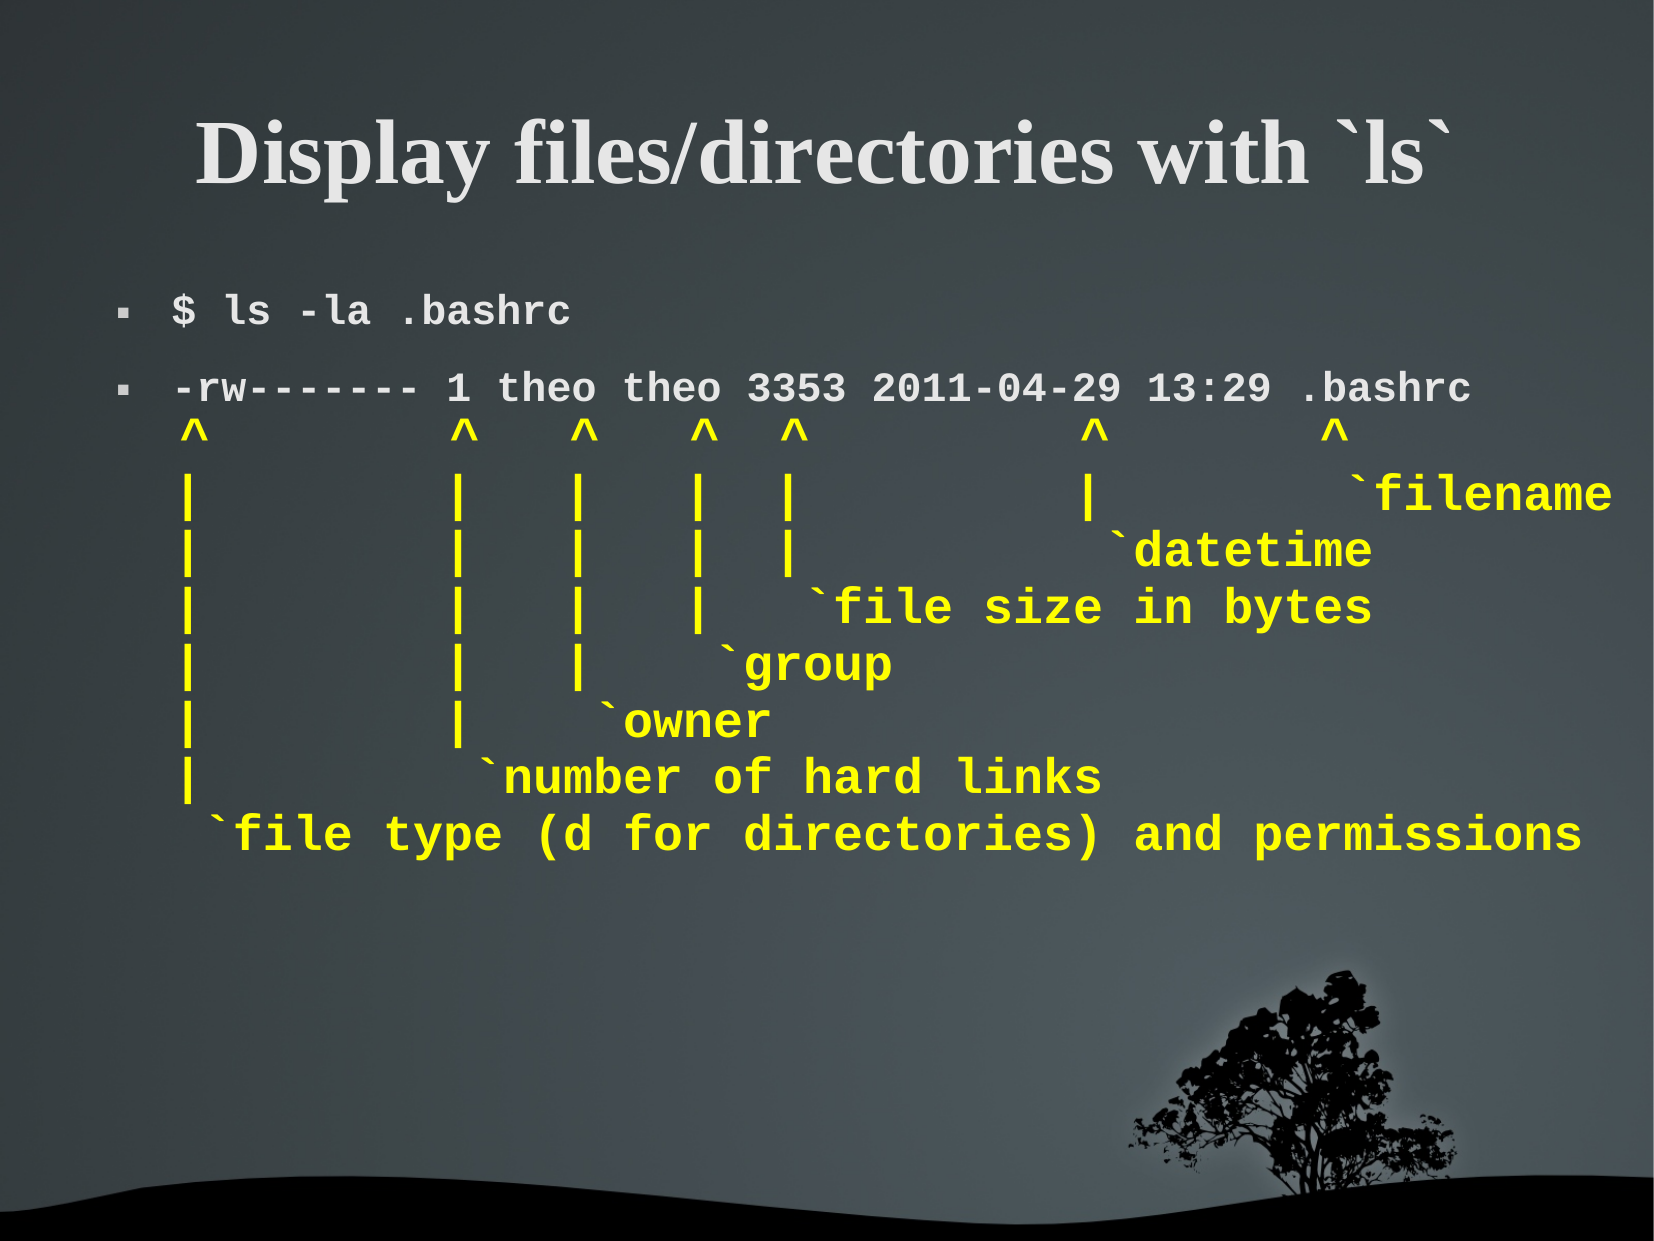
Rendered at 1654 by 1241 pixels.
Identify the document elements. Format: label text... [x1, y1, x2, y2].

list $ ls -la .bashrc -rw------- 1 theo theo 3353 2011-04-29 13:29 .bashrc [82, 290, 1571, 411]
title Display files/directories with `ls` [82, 49, 1571, 257]
text_box ^ ^ ^ ^ ^ ^ ^ | | | | | | `filename | | | | | `datetime | | | | `file size in bytes | | | `group | | `owner | `number of hard links `file type (d for directories) and permissions [31, 411, 1634, 934]
picture [0, 0, 1654, 1241]
list $ ls -la .bashrc -rw------- 1 theo theo 3353 2011-04-29 13:29 .bashrc [82, 934, 1571, 1109]
